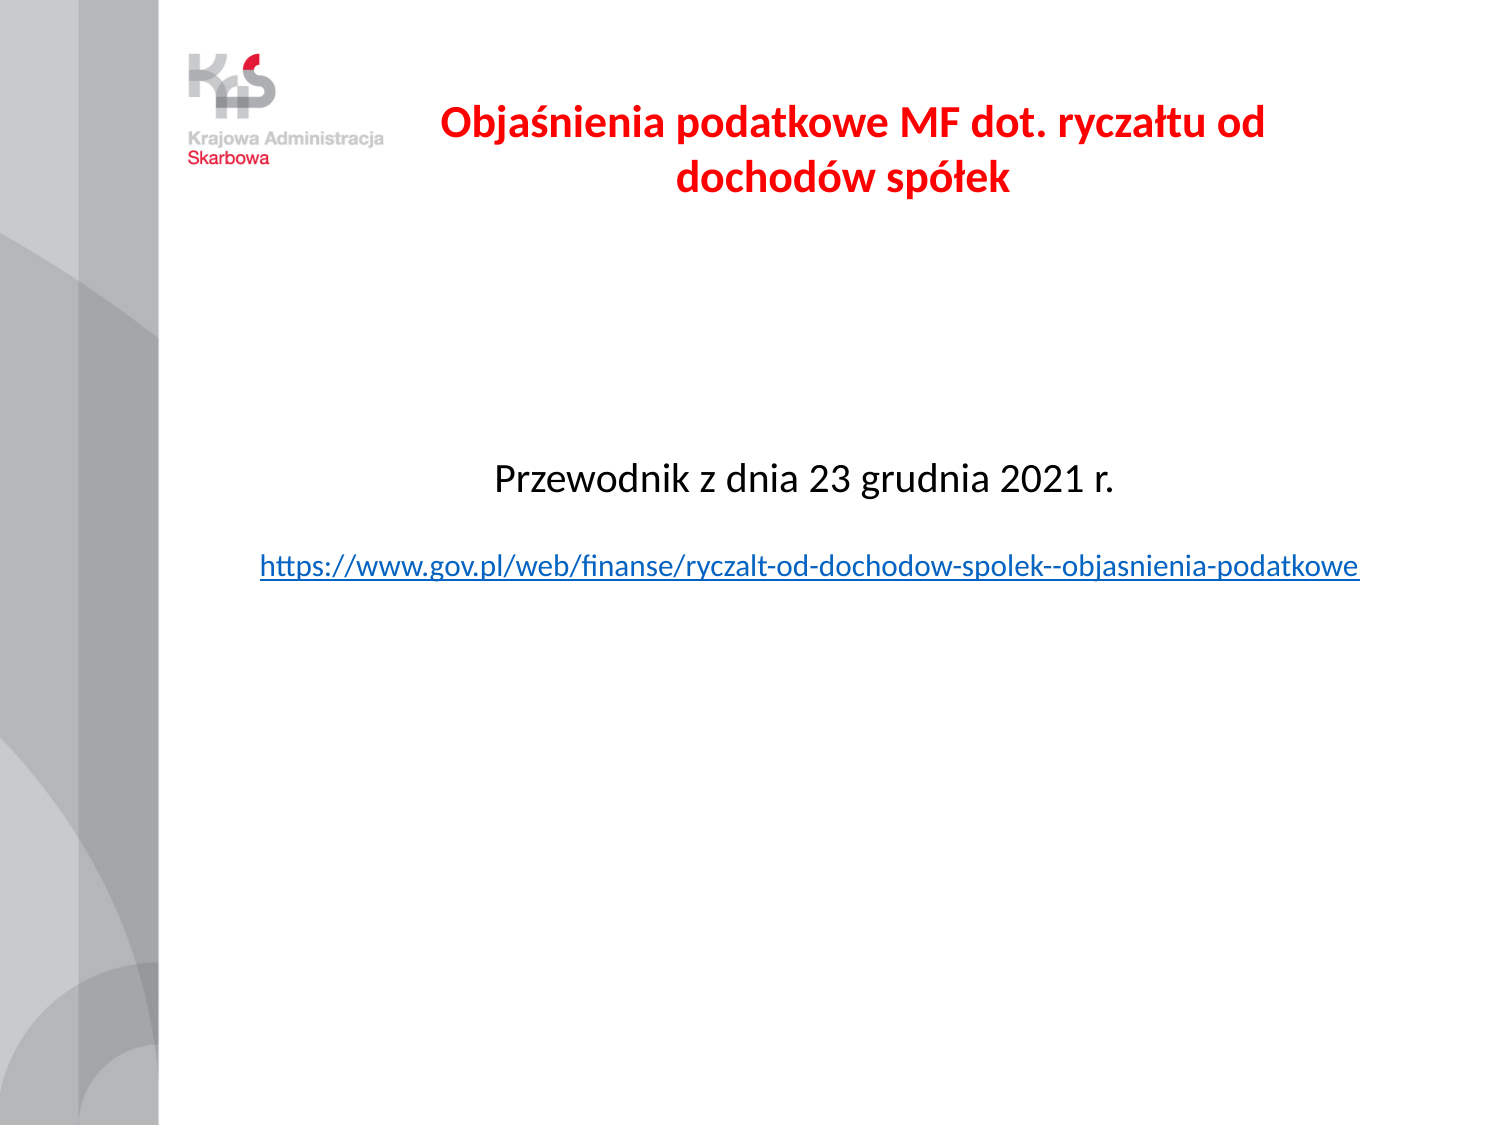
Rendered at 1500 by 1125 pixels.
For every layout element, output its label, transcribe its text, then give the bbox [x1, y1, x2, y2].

text_box Przewodnik z dnia 23 grudnia 2021 r. https://www.gov.pl/web/finanse/ryczalt-od-dochodow-spolek--objasnienia-podatkowe [202, 442, 1418, 591]
picture [0, 0, 1500, 1125]
title Objaśnienia podatkowe MF dot. ryczałtu od dochodów spółek [354, 88, 1353, 205]
